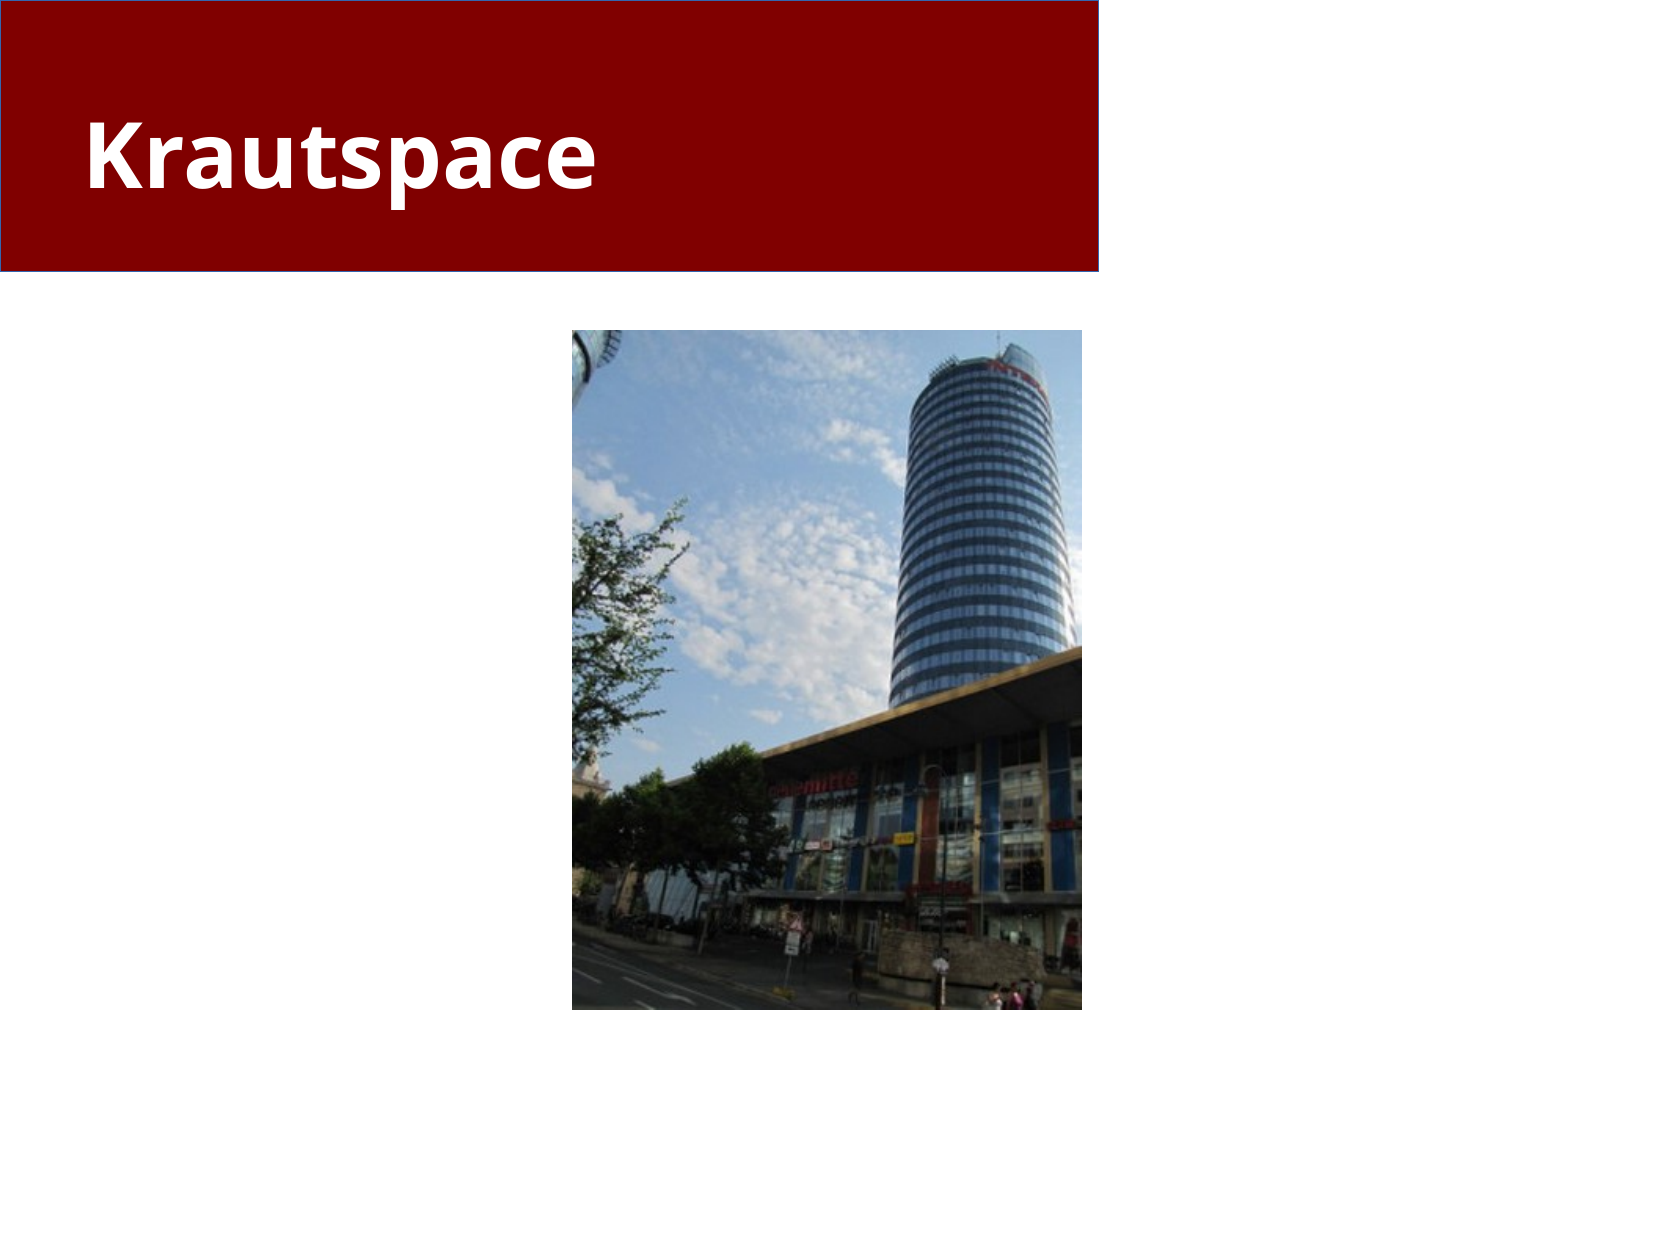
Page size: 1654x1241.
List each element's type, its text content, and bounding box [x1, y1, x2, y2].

picture [572, 330, 1082, 1010]
title Krautspace [82, 49, 1028, 257]
